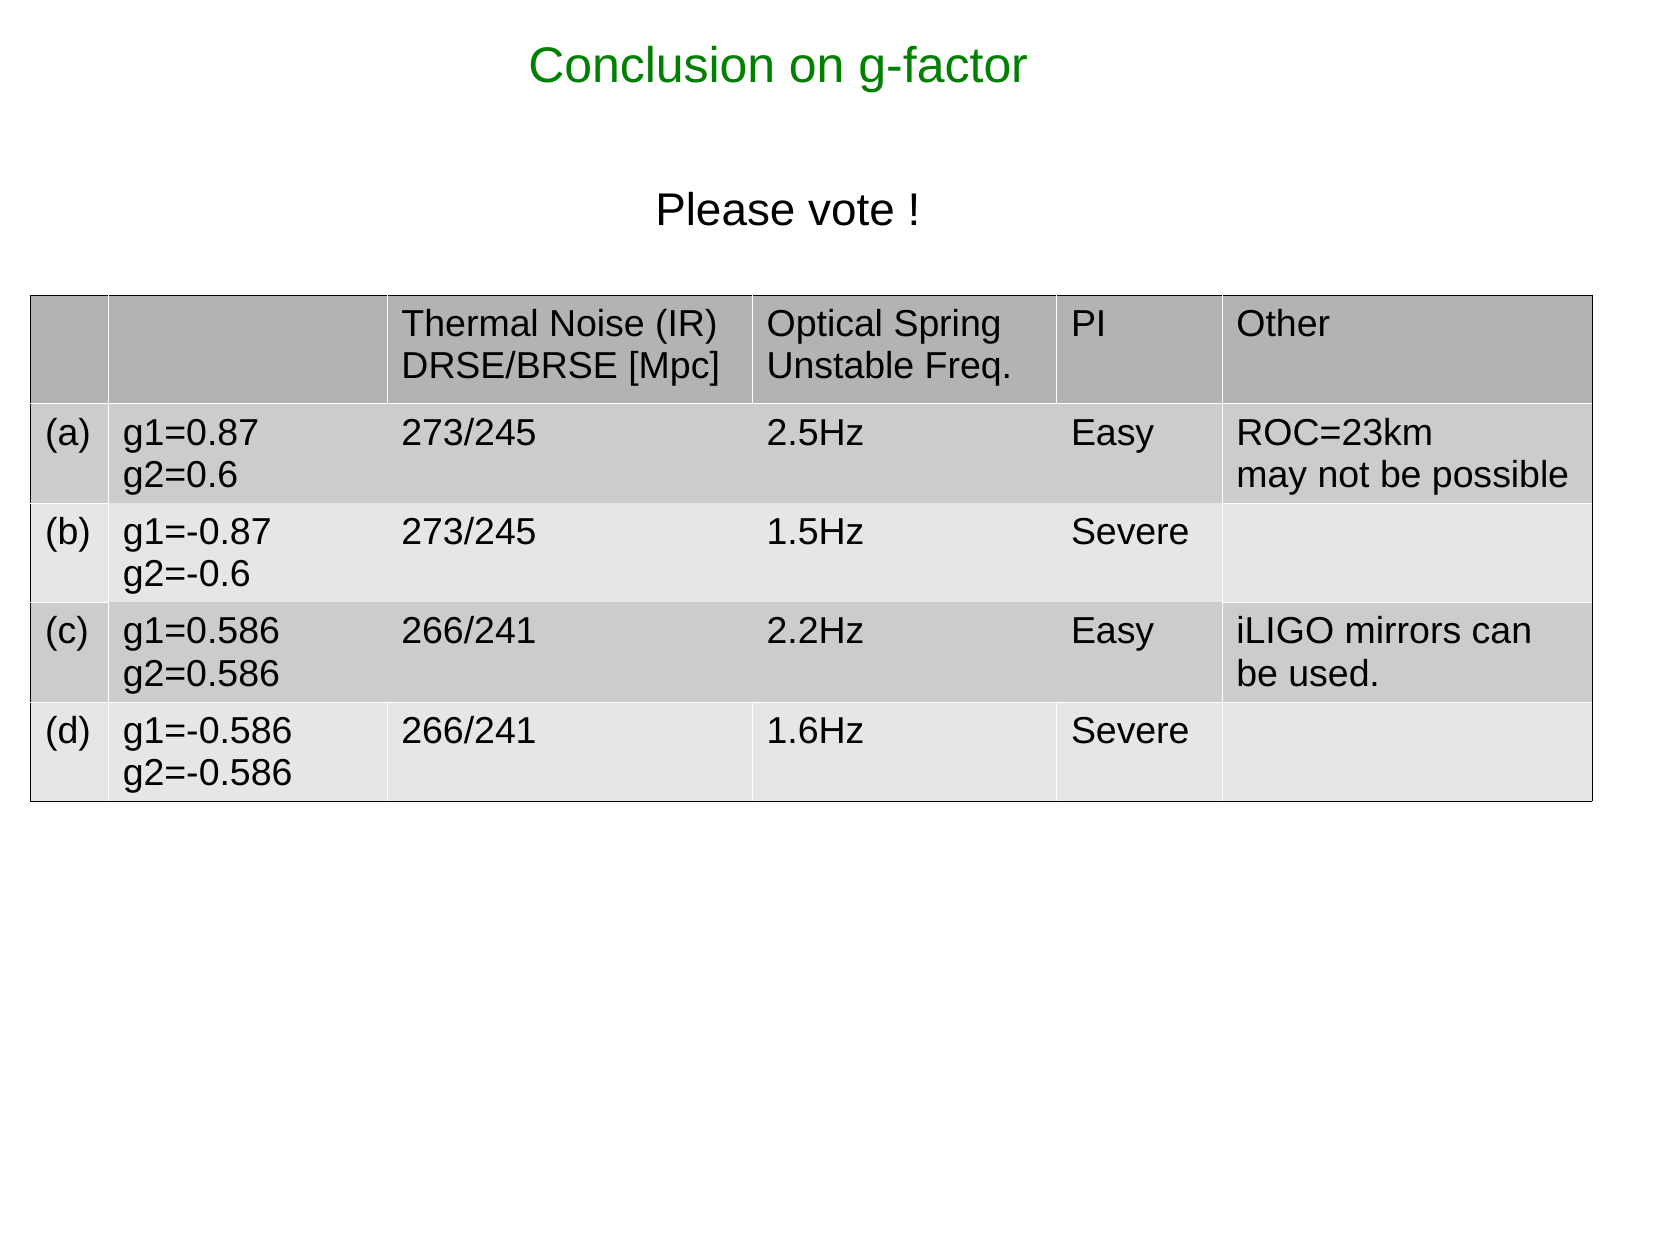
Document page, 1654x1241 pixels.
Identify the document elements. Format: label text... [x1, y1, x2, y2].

table_cell (a) [31, 404, 108, 503]
table_cell Easy [1056, 404, 1222, 503]
table_cell 2.5Hz [752, 404, 1056, 503]
table_cell 1.5Hz [752, 503, 1056, 602]
text_box Please vote ! [640, 176, 936, 243]
table_header [31, 296, 108, 403]
table_cell 266/241 [388, 703, 752, 801]
table_cell 1.6Hz [753, 703, 1056, 801]
table_cell Severe [1056, 503, 1222, 602]
table_cell (b) [31, 504, 108, 602]
text_box Conclusion on g-factor [513, 30, 1044, 101]
table_cell g1=-0.87 g2=-0.6 [109, 503, 387, 602]
table_header [109, 296, 387, 403]
table_cell 273/245 [387, 503, 752, 602]
table_cell Easy [1056, 602, 1222, 702]
table_cell (d) [31, 703, 108, 801]
table_cell 266/241 [387, 602, 752, 702]
table_header Optical Spring Unstable Freq. [753, 296, 1056, 403]
table_cell 2.2Hz [752, 602, 1056, 702]
table_cell ROC=23km may not be possible [1223, 404, 1592, 503]
table_header PI [1057, 296, 1222, 403]
table_cell (c) [31, 603, 108, 702]
table_header Thermal Noise (IR) DRSE/BRSE [Mpc] [388, 296, 752, 403]
table_cell Severe [1057, 703, 1222, 801]
table_cell g1=0.87 g2=0.6 [109, 404, 387, 503]
table_cell [1223, 703, 1592, 801]
table_cell 273/245 [387, 404, 752, 503]
table_header Other [1223, 296, 1592, 403]
table_cell iLIGO mirrors can be used. [1223, 603, 1592, 702]
table_cell g1=0.586 g2=0.586 [109, 602, 387, 702]
table_cell g1=-0.586 g2=-0.586 [109, 703, 387, 801]
table_cell [1223, 504, 1592, 602]
